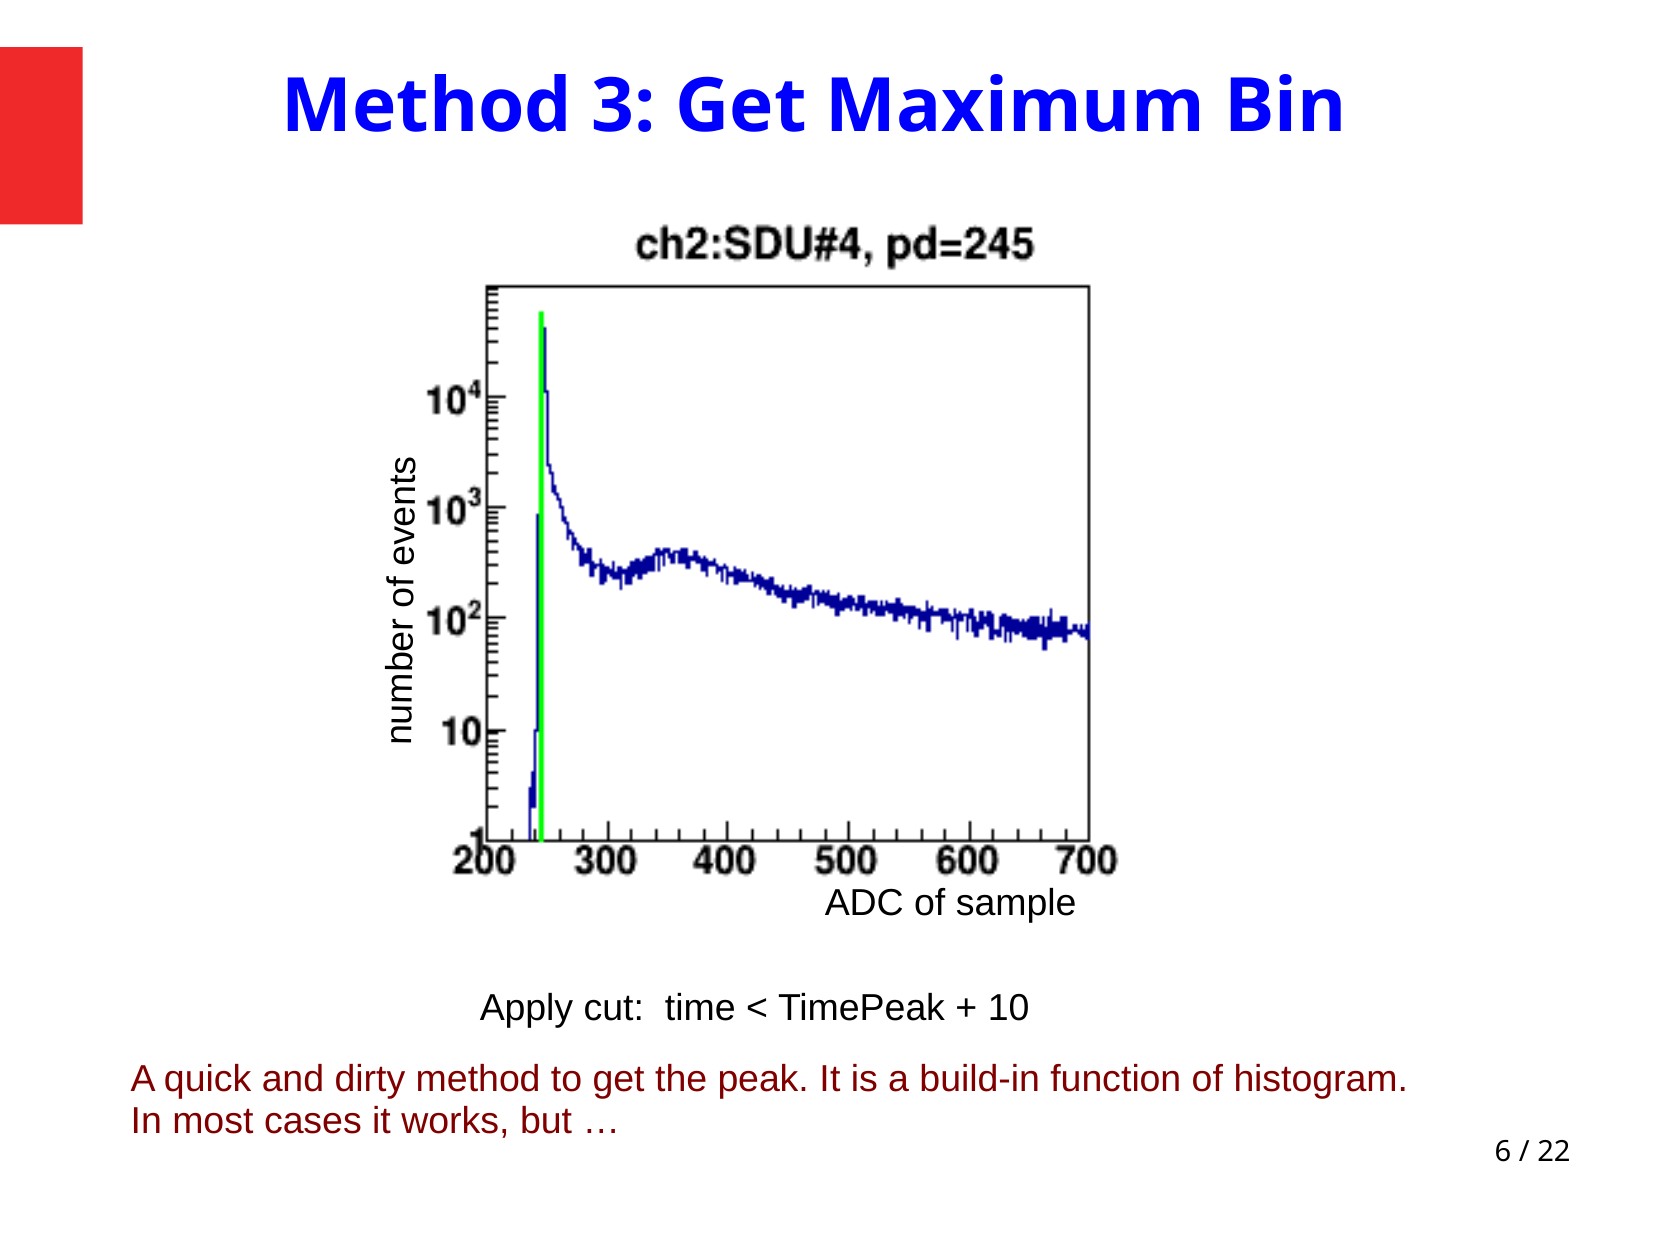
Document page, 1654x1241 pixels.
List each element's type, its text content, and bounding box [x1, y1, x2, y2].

title Method 3: Get Maximum Bin [88, 51, 1542, 154]
text_box number of events [369, 369, 432, 761]
text_box Apply cut: time < TimePeak + 10 [465, 978, 1081, 1036]
text_box ADC of sample [810, 873, 1096, 931]
picture [390, 195, 1186, 956]
text_box A quick and dirty method to get the peak. It is a build-in function of histogram. In most cases it works, but … [115, 1050, 1435, 1148]
